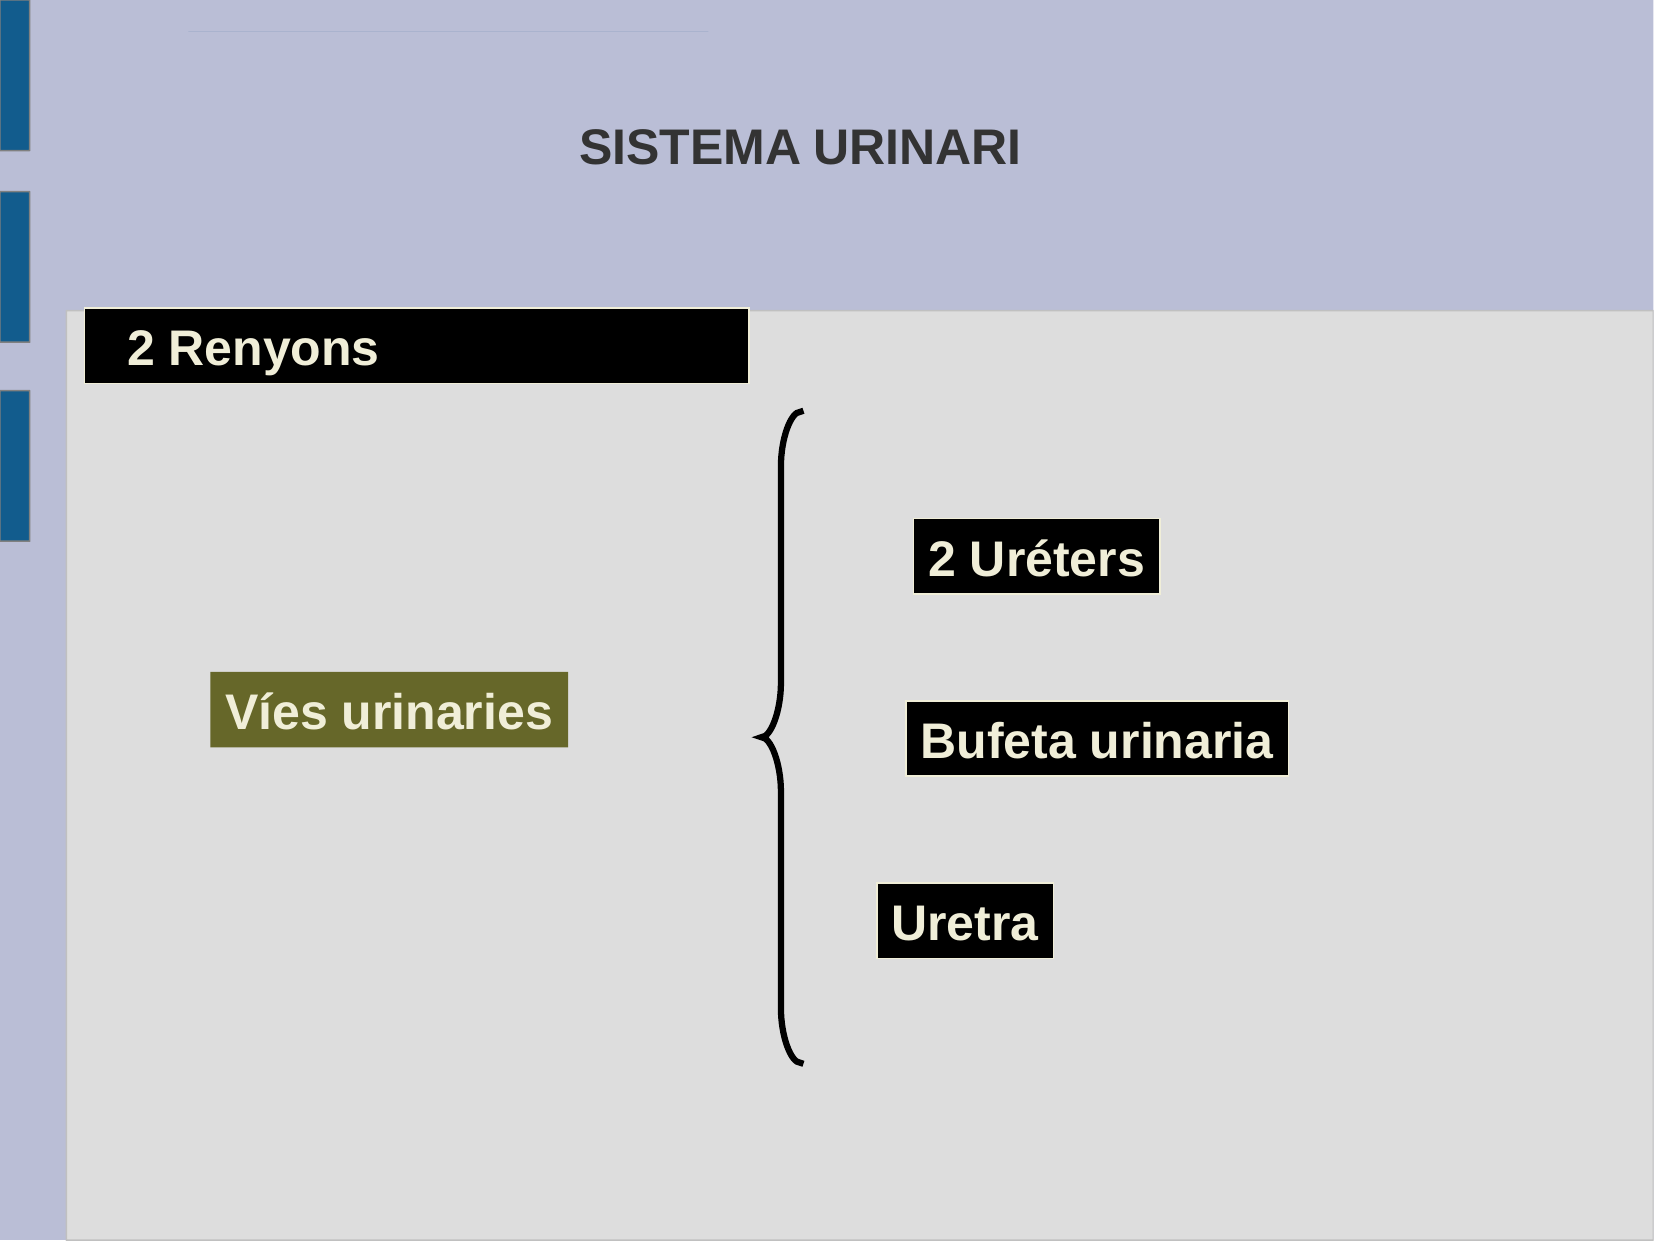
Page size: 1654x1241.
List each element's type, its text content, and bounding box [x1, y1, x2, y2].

text_box Víes urinaries [210, 671, 569, 748]
text_box SISTEMA URINARI [124, 41, 1477, 249]
text_box Bufeta urinaria [905, 700, 1289, 777]
text_box 2 Uréters [913, 518, 1161, 594]
text_box 2 Renyons [84, 308, 749, 384]
text_box Uretra [876, 883, 1054, 959]
